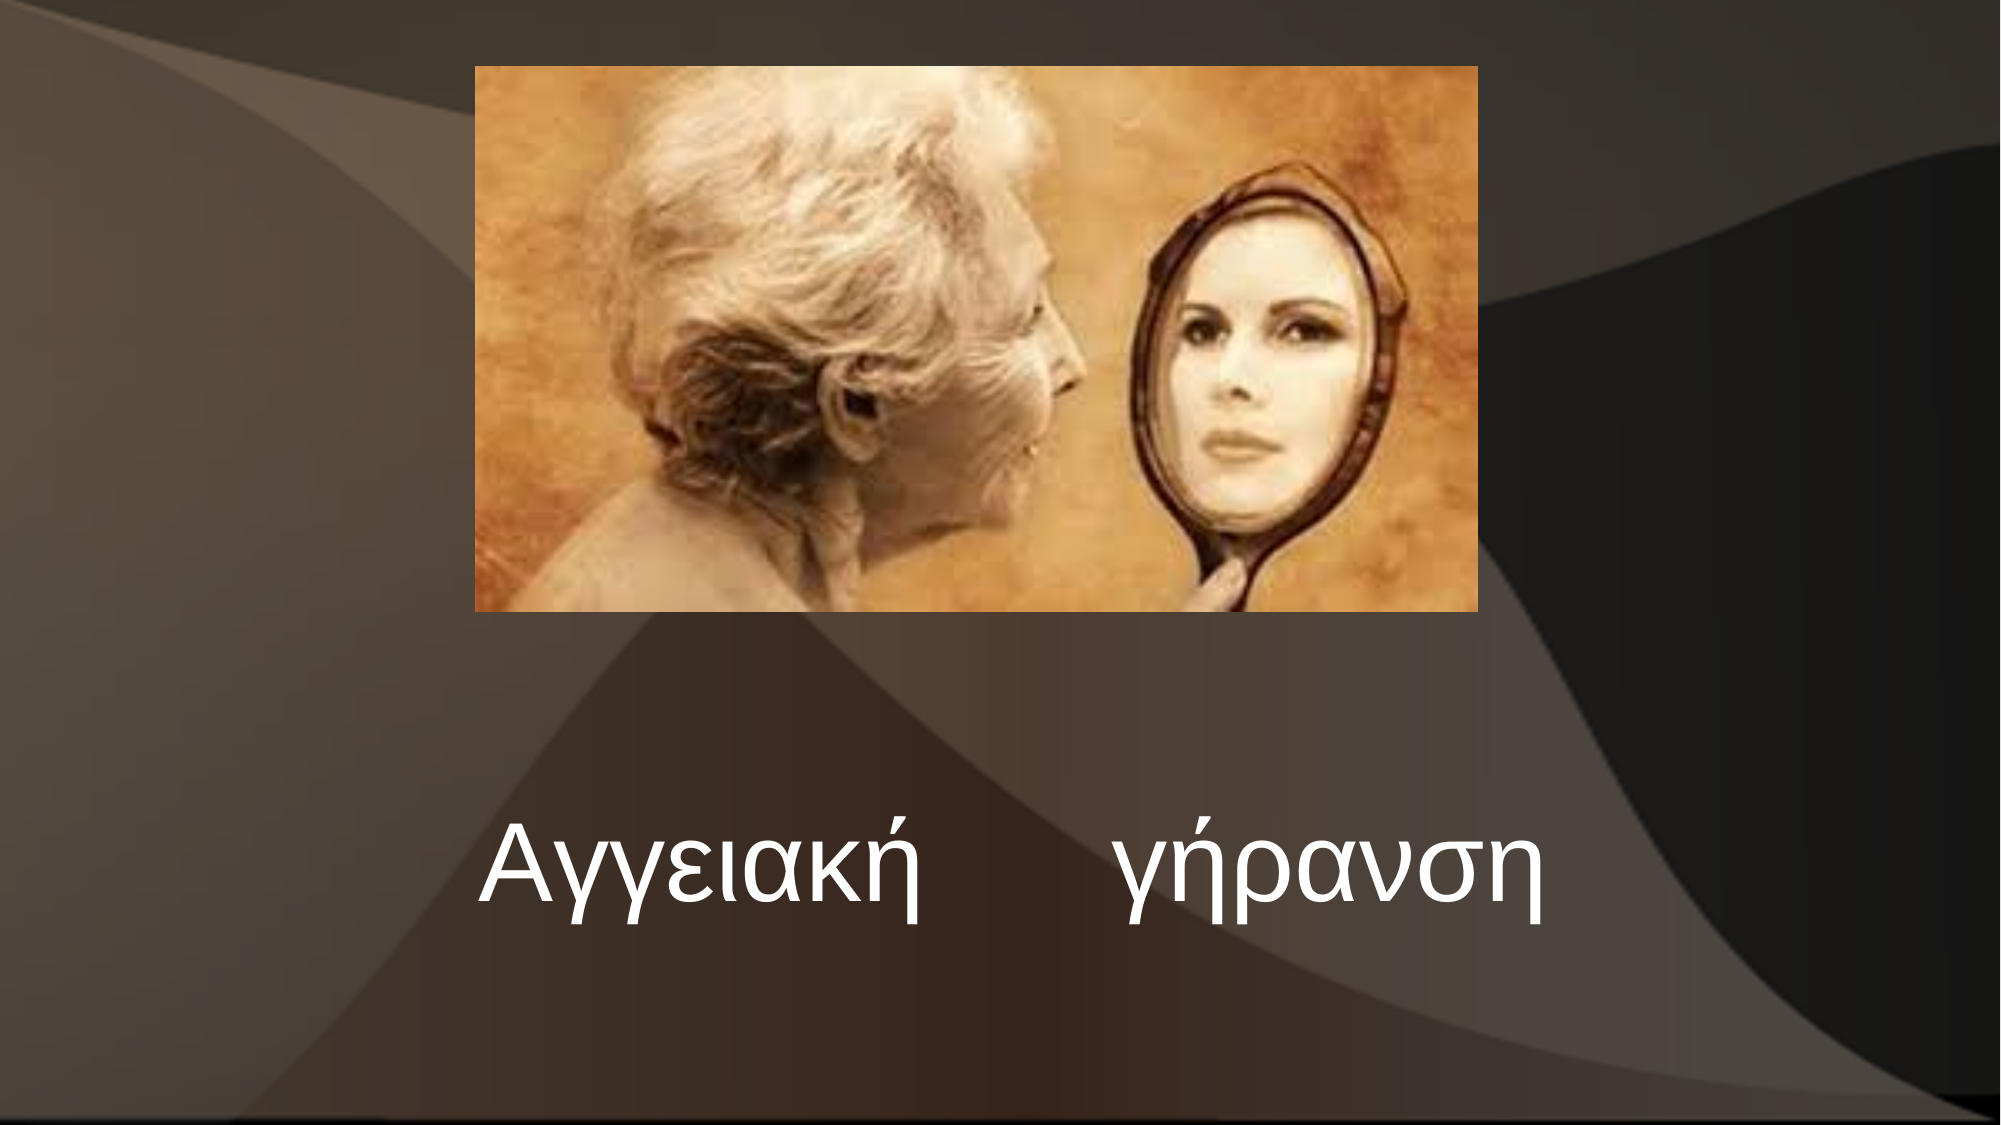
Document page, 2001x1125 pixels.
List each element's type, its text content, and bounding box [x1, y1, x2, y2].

subtitle Αγγειακή γήρανση [113, 695, 1914, 1018]
picture [475, 66, 1478, 612]
